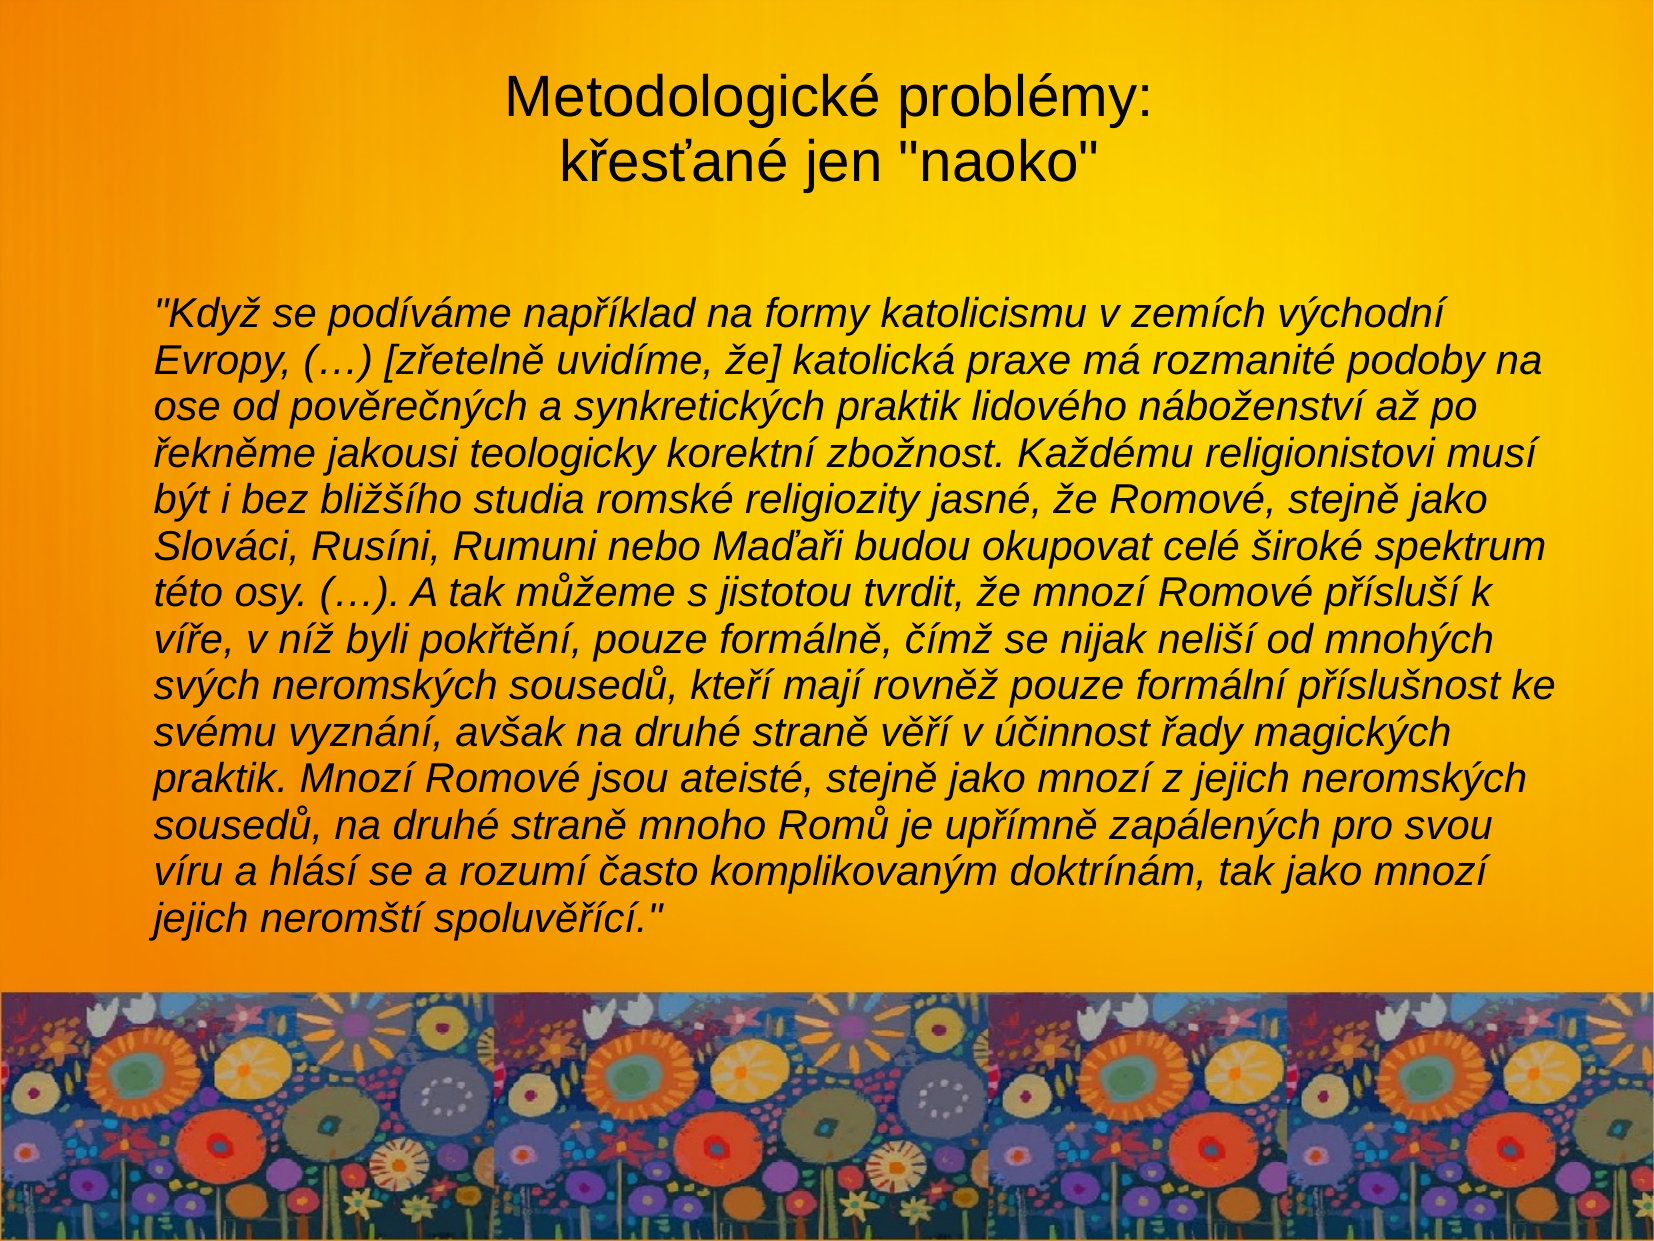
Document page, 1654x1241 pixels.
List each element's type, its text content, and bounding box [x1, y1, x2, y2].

picture [0, 0, 1654, 1241]
title Metodologické problémy: křesťané jen "naoko" [88, 49, 1571, 208]
list "Když se podíváme například na formy katolicismu v zemích východní Evropy, (…) [zřetelně uvidíme, že] katolická praxe má rozmanité podoby na ose od pověrečných a synkretických praktik lidového náboženství až po řekněme jakousi teologicky korektní zbožnost. Každému religionistovi musí být i bez bližšího studia romské religiozity jasné, že Romové, stejně jako Slováci, Rusíni, Rumuni nebo Maďaři budou okupovat celé široké spektrum této osy. (…). A tak můžeme s jistotou tvrdit, že mnozí Romové přísluší k víře, v níž byli pokřtění, pouze formálně, čímž se nijak neliší od mnohých svých neromských sousedů, kteří mají rovněž pouze formální příslušnost ke svému vyznání, avšak na druhé straně věří v účinnost řady magických praktik. Mnozí Romové jsou ateisté, stejně jako mnozí z jejich neromských sousedů, na druhé straně mnoho Romů je upřímně zapálených pro svou víru a hlásí se a rozumí často komplikovaným doktrínám, tak jako mnozí jejich neromští spoluvěřící." [82, 290, 1571, 1109]
